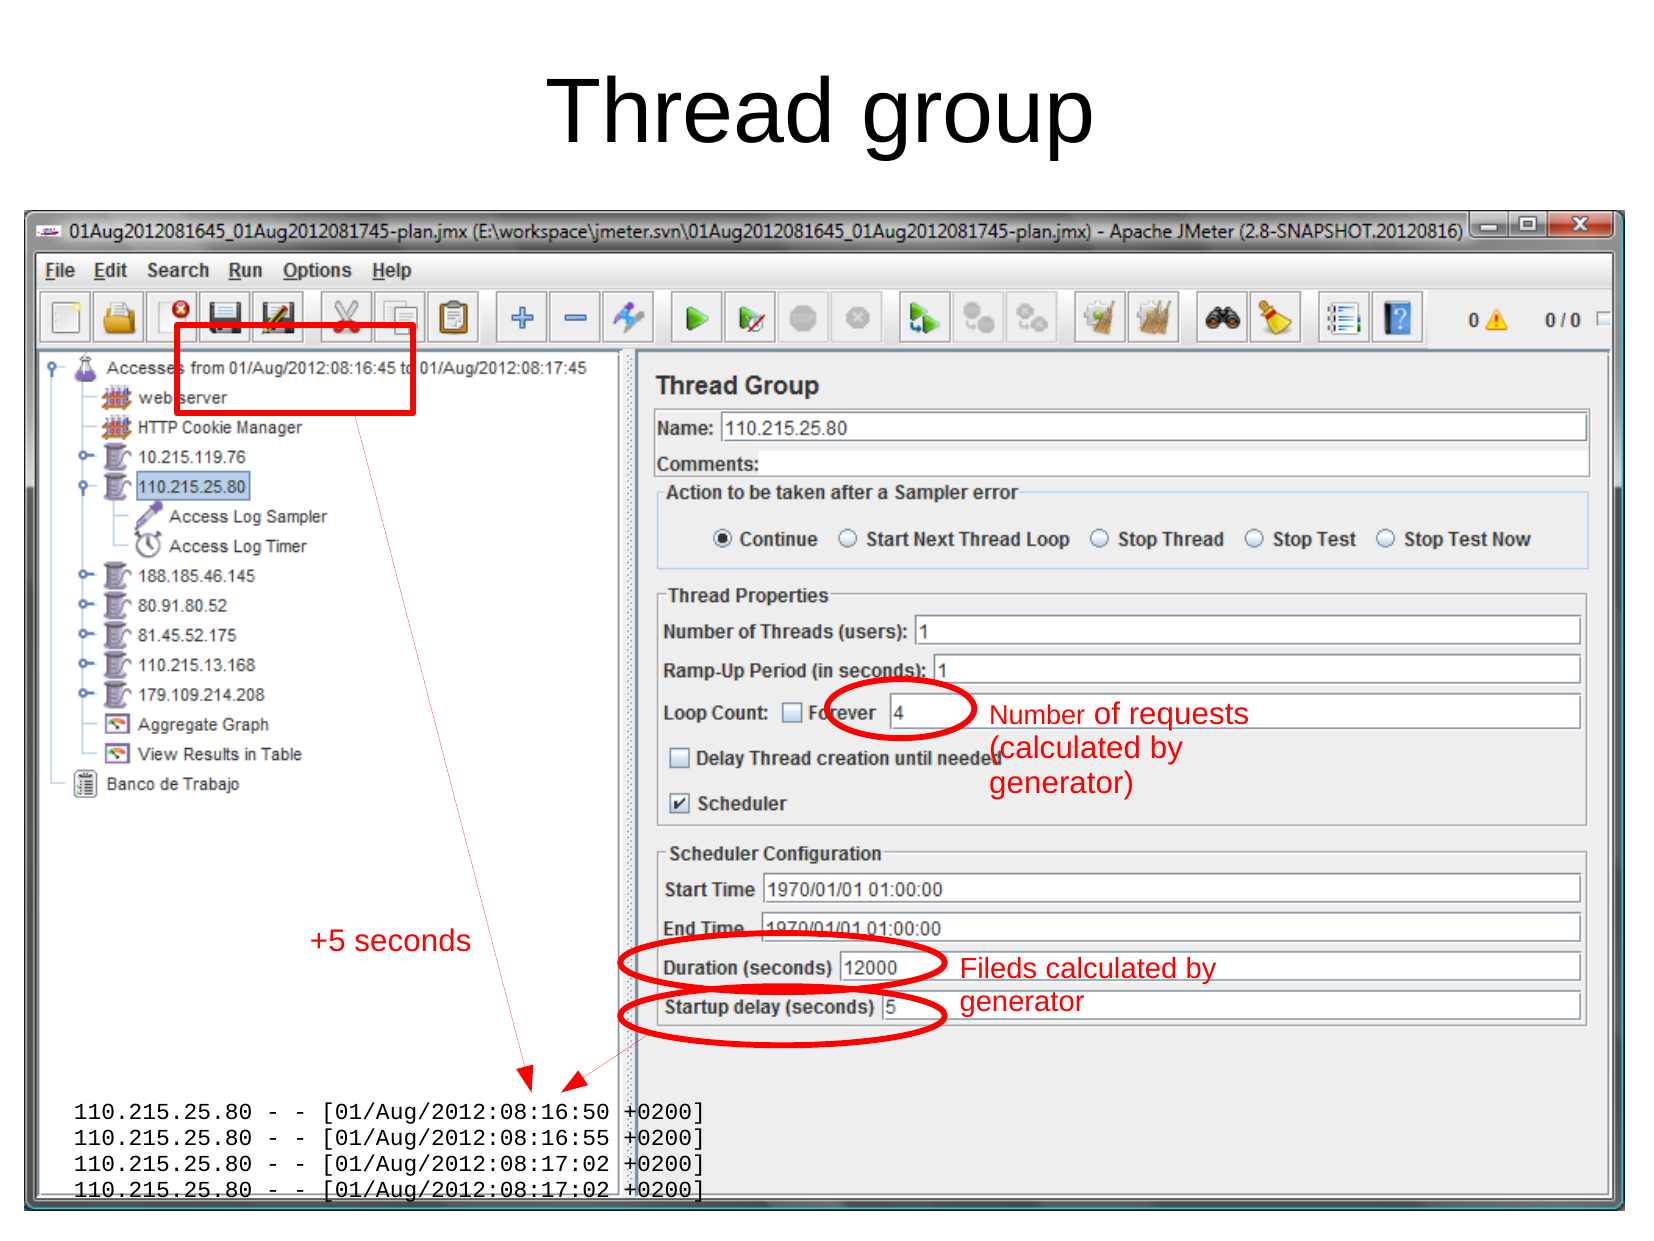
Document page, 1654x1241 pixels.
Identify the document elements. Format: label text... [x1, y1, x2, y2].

text_box Fileds calculated by generator [944, 944, 1270, 1026]
text_box 110.215.25.80 - - [01/Aug/2012:08:16:50 +0200] 110.215.25.80 - - [01/Aug/2012:08:16:55 +0200] 110.215.25.80 - - [01/Aug/2012:08:17:02 +0200] 110.215.25.80 - - [01/Aug/2012:08:17:02 +0200] [59, 1092, 827, 1207]
text_box +5 seconds [295, 915, 502, 965]
text_box Number of requests (calculated by generator) [974, 688, 1270, 808]
picture [24, 210, 1625, 1211]
title Thread group [76, 14, 1565, 207]
